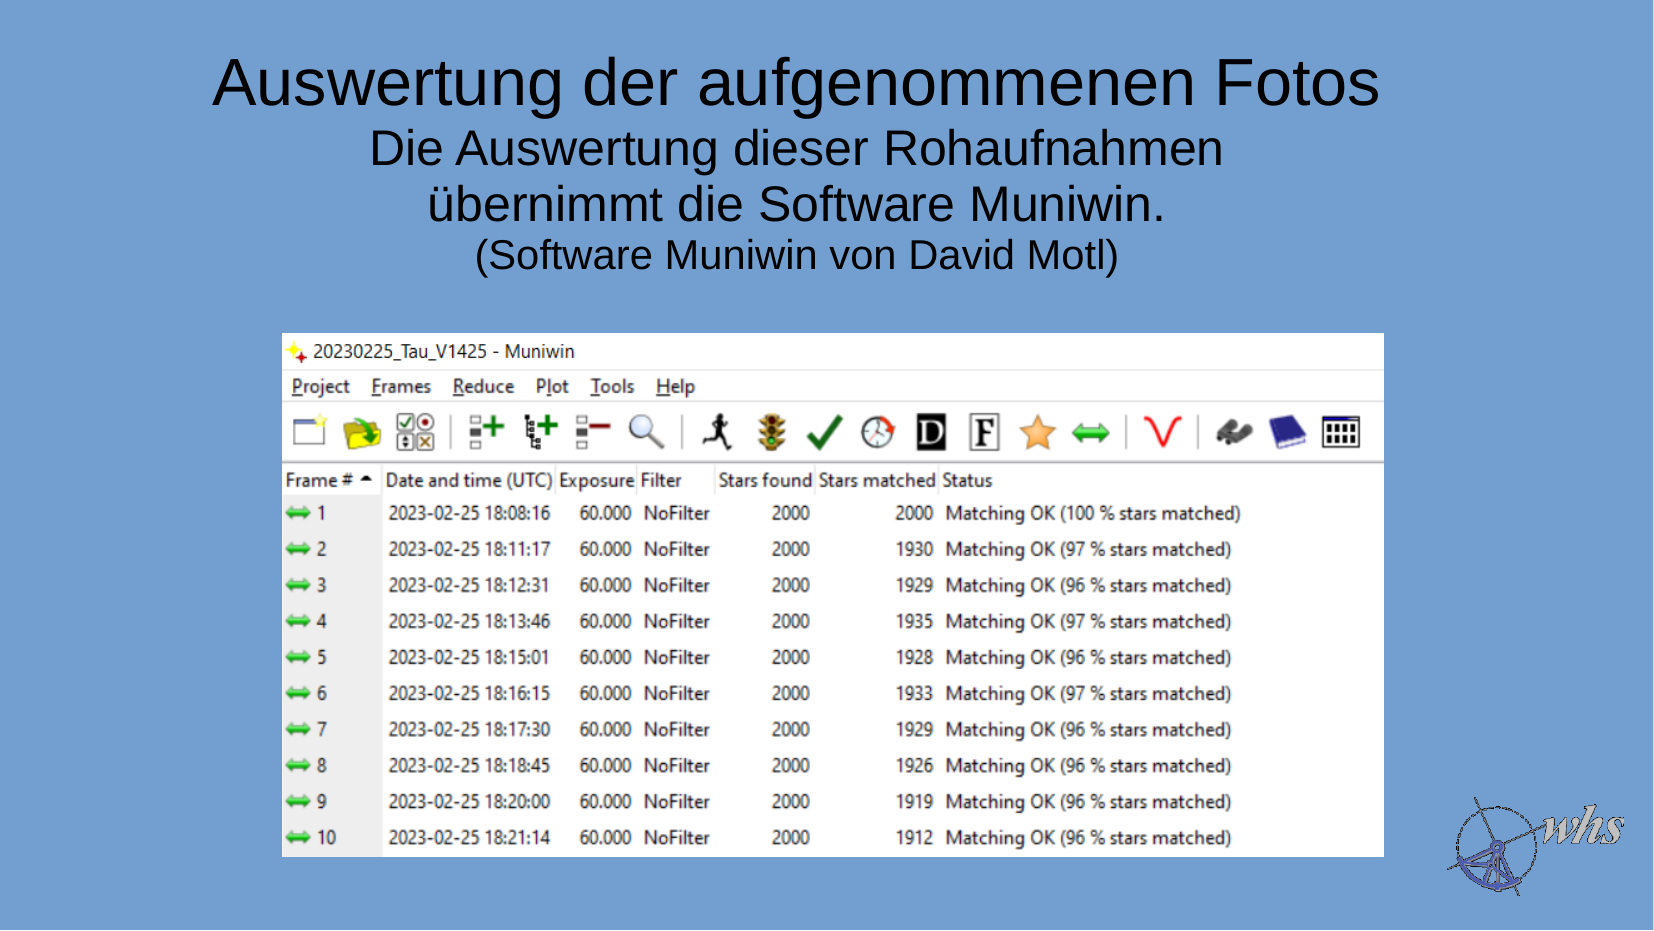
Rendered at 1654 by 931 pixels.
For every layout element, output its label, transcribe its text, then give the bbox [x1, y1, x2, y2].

picture [1446, 797, 1624, 896]
picture [282, 333, 1384, 857]
text_box Auswertung der aufgenommenen Fotos Die Auswertung dieser Rohaufnahmen übernimmt die Software Muniwin. (Software Muniwin von David Motl) [0, 0, 1595, 827]
